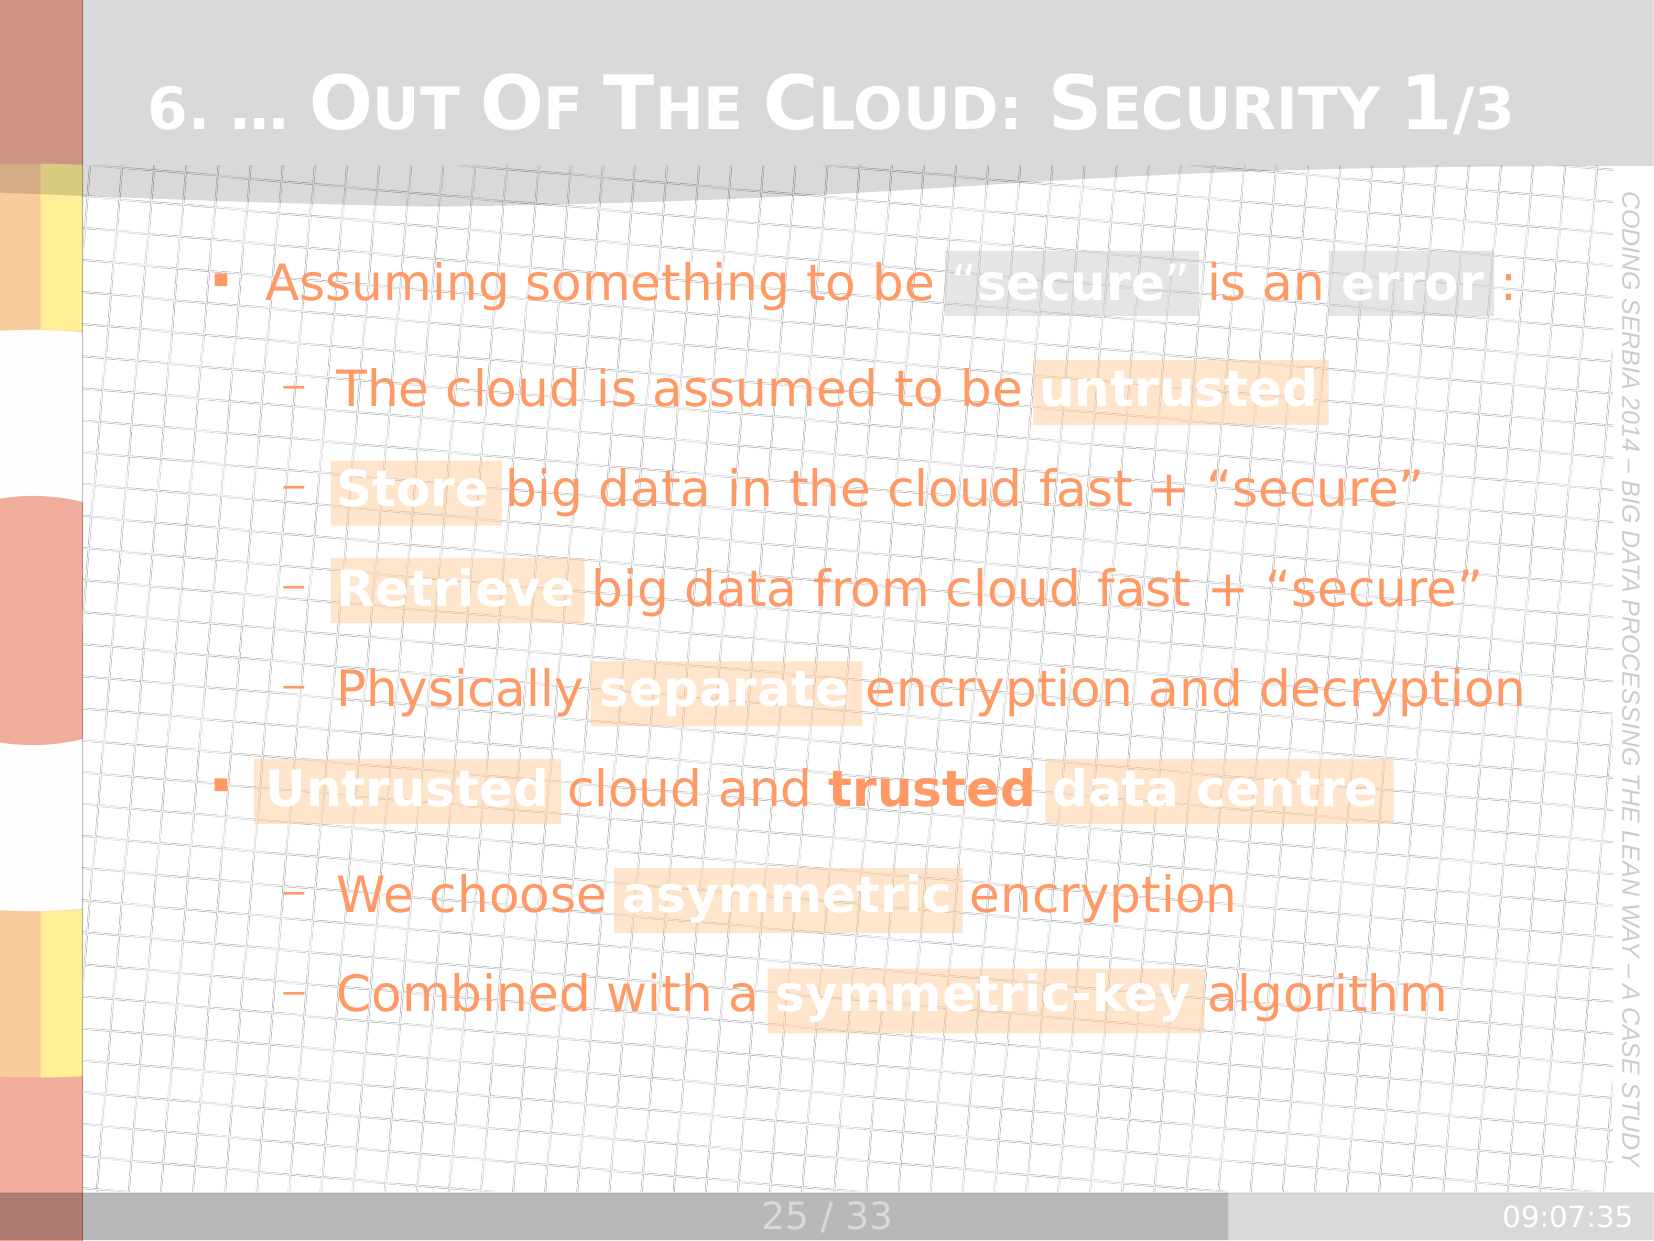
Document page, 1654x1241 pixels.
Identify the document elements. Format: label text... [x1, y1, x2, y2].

picture [82, 165, 1613, 1192]
list Assuming something to be “secure” is an error : The cloud is assumed to be untrusted Store big data in the cloud fast + “secure” Retrieve big data from cloud fast + “secure” Physically separate encryption and decryption Untrusted cloud and trusted data centre We choose asymmetric encryption Combined with a symmetric-key algorithm [194, 253, 1554, 1188]
title 6. … OUT OF THE CLOUD: SECURITY 1/3 [147, 41, 1565, 166]
text_box [0, 1192, 1229, 1241]
